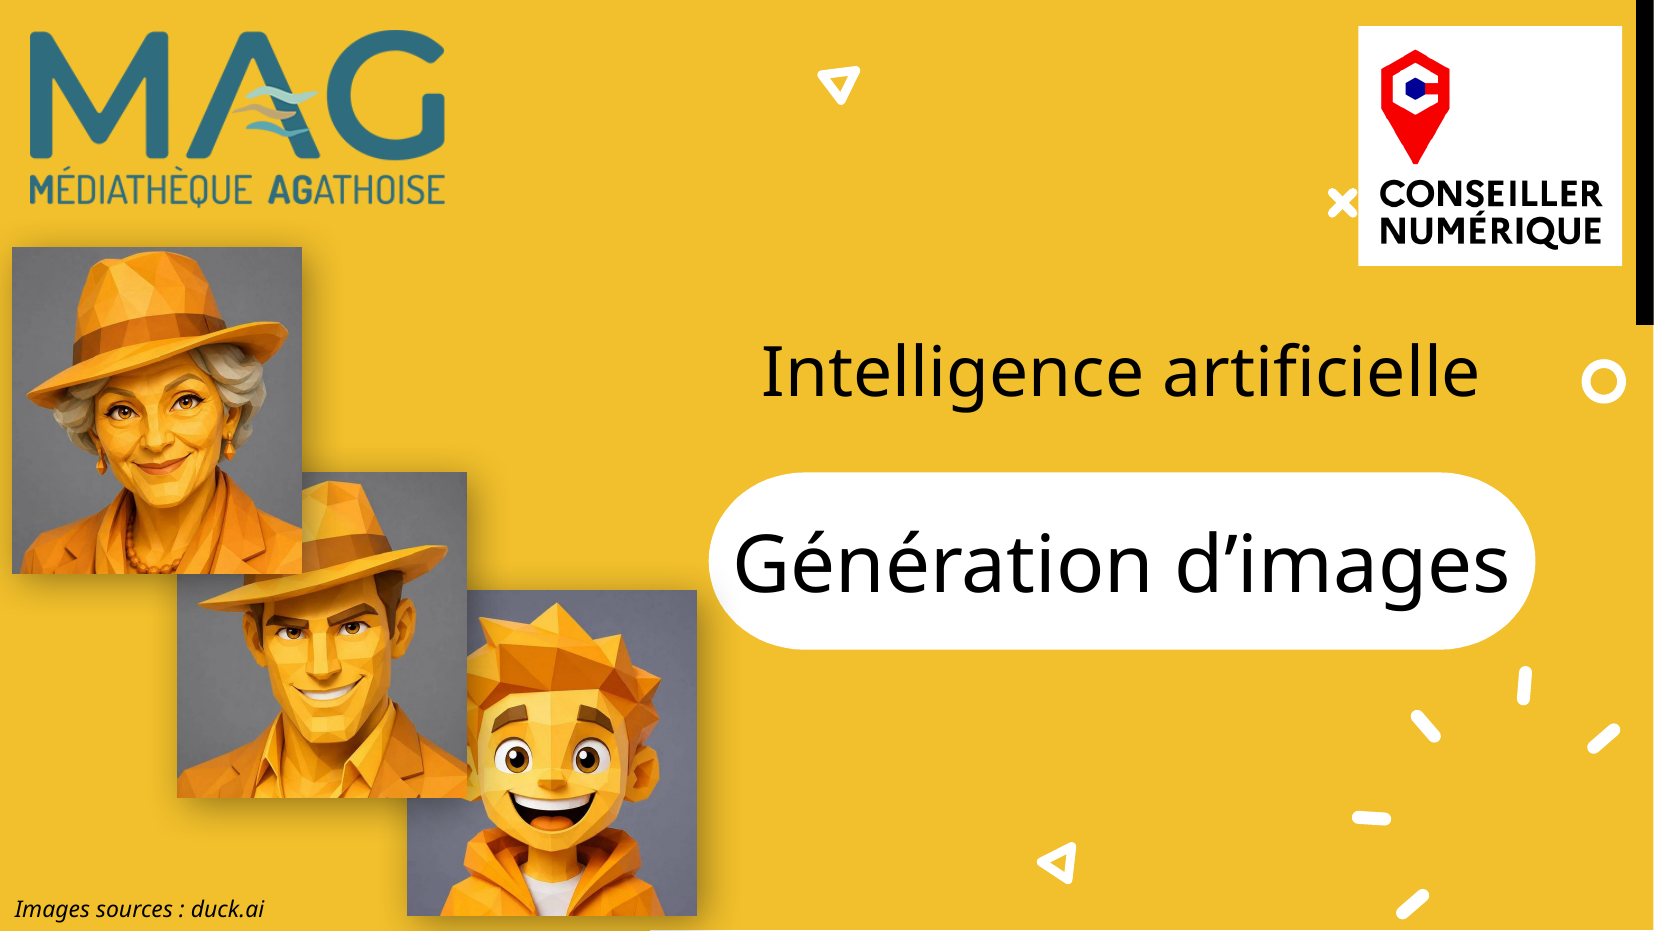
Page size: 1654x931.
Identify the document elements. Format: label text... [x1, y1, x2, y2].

text_box Images sources : duck.ai [0, 885, 502, 931]
title Intelligence artificielle [708, 295, 1536, 443]
picture [0, 227, 697, 931]
subtitle Génération d’images [708, 472, 1536, 650]
picture [29, 29, 445, 212]
picture [1358, 26, 1623, 266]
